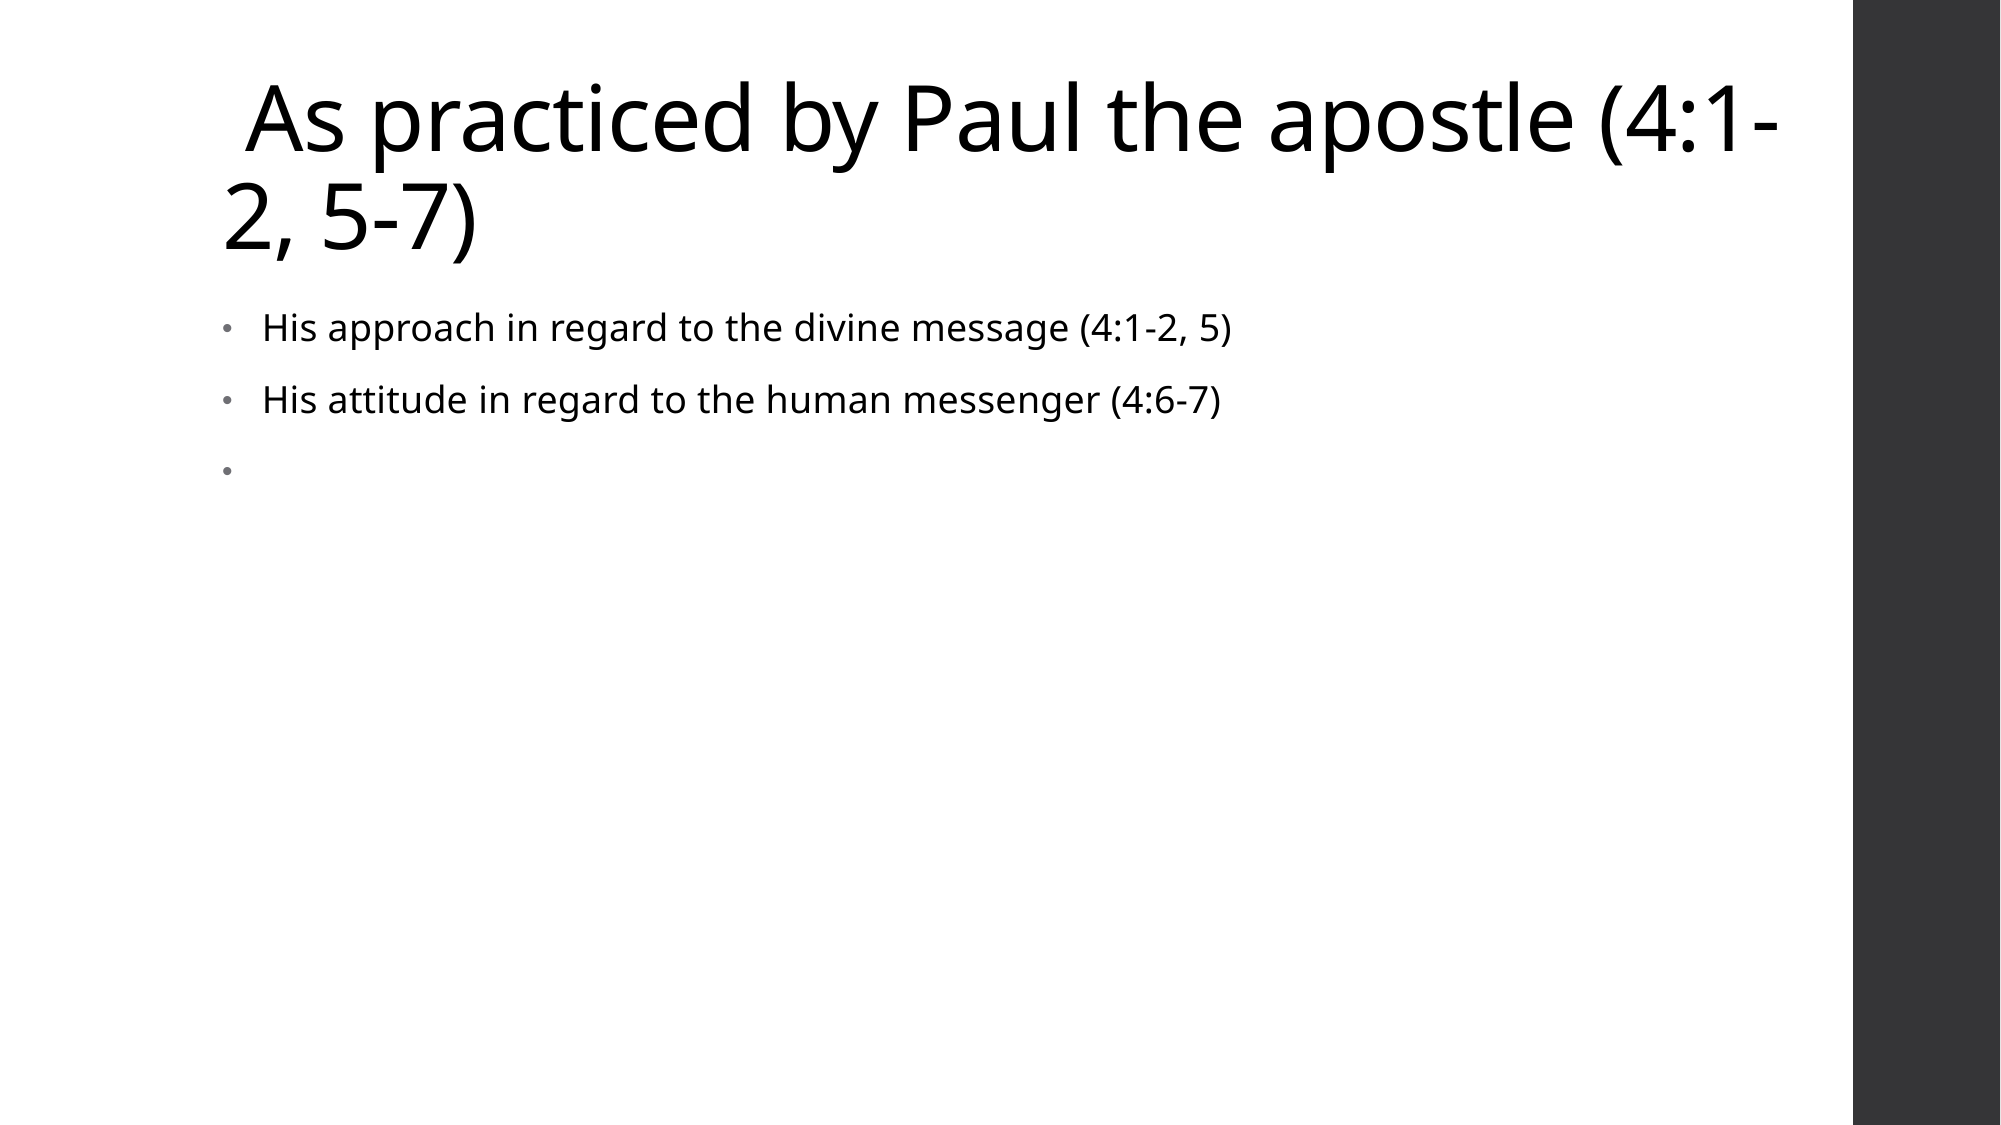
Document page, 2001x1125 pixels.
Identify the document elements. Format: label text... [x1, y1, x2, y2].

list His approach in regard to the divine message (4:1-2, 5) His attitude in regard to the human messenger (4:6-7) [206, 299, 1617, 1014]
title As practiced by Paul the apostle (4:1-2, 5-7) [206, 60, 1797, 278]
